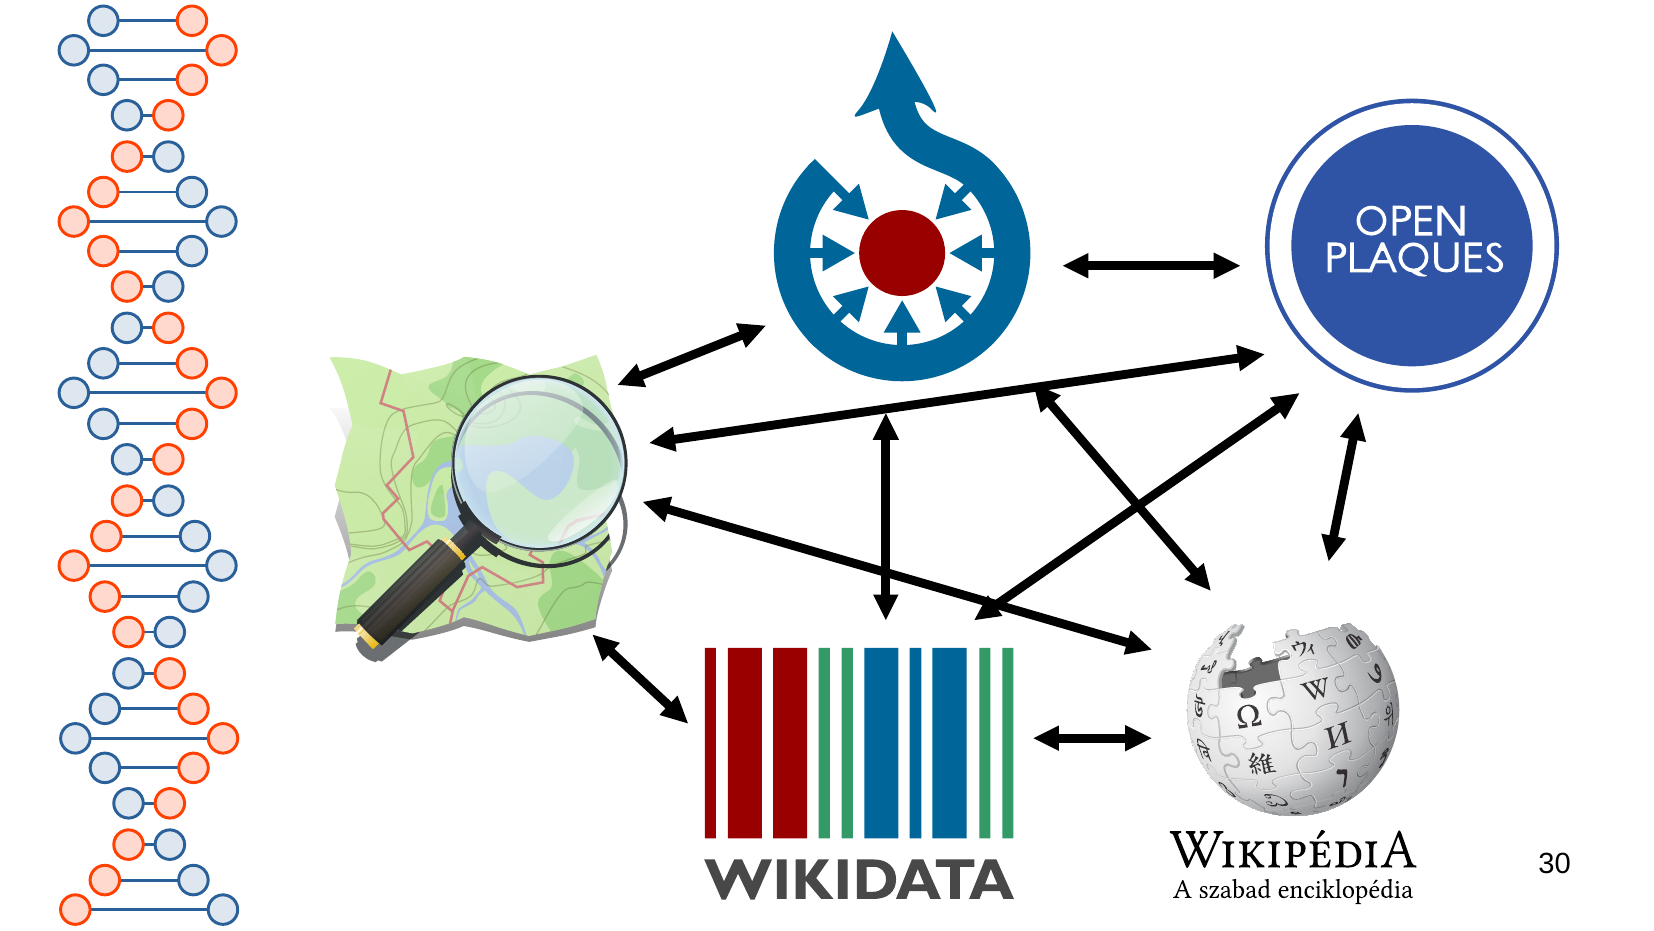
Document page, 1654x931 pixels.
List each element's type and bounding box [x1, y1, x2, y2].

picture [659, 704, 664, 714]
picture [318, 354, 643, 680]
picture [1264, 98, 1560, 394]
picture [770, 30, 1034, 384]
picture [659, 631, 1061, 916]
picture [1151, 590, 1435, 916]
